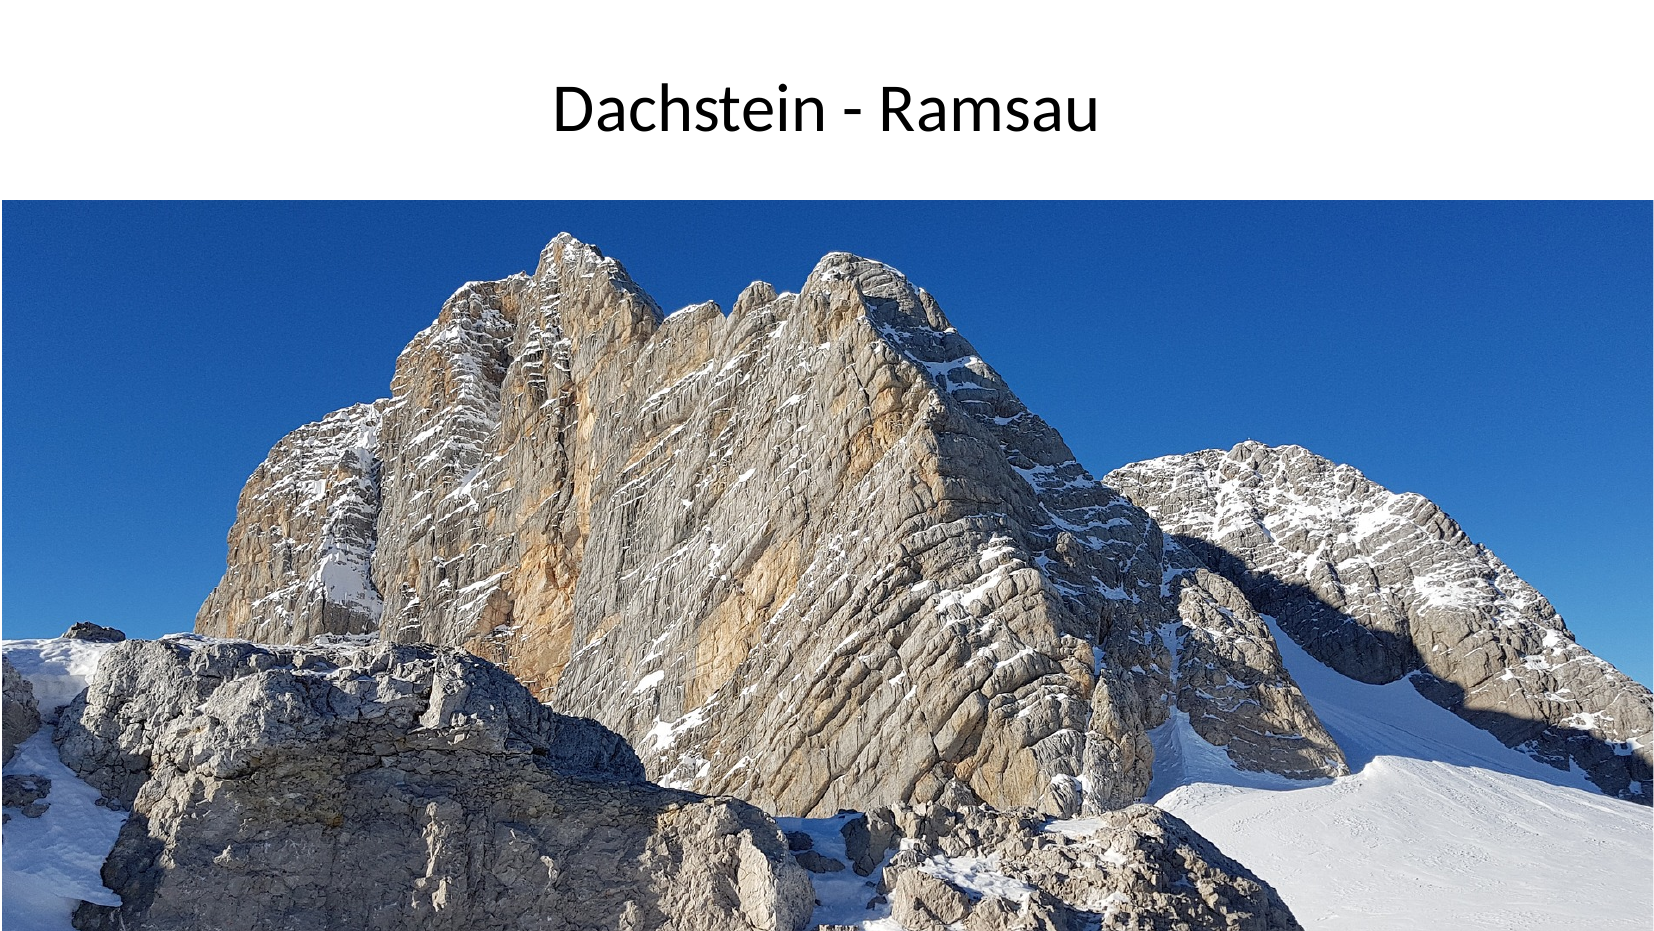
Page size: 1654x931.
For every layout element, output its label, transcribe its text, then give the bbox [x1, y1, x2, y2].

title Dachstein - Ramsau [82, 80, 1571, 150]
picture [2, 200, 1654, 931]
